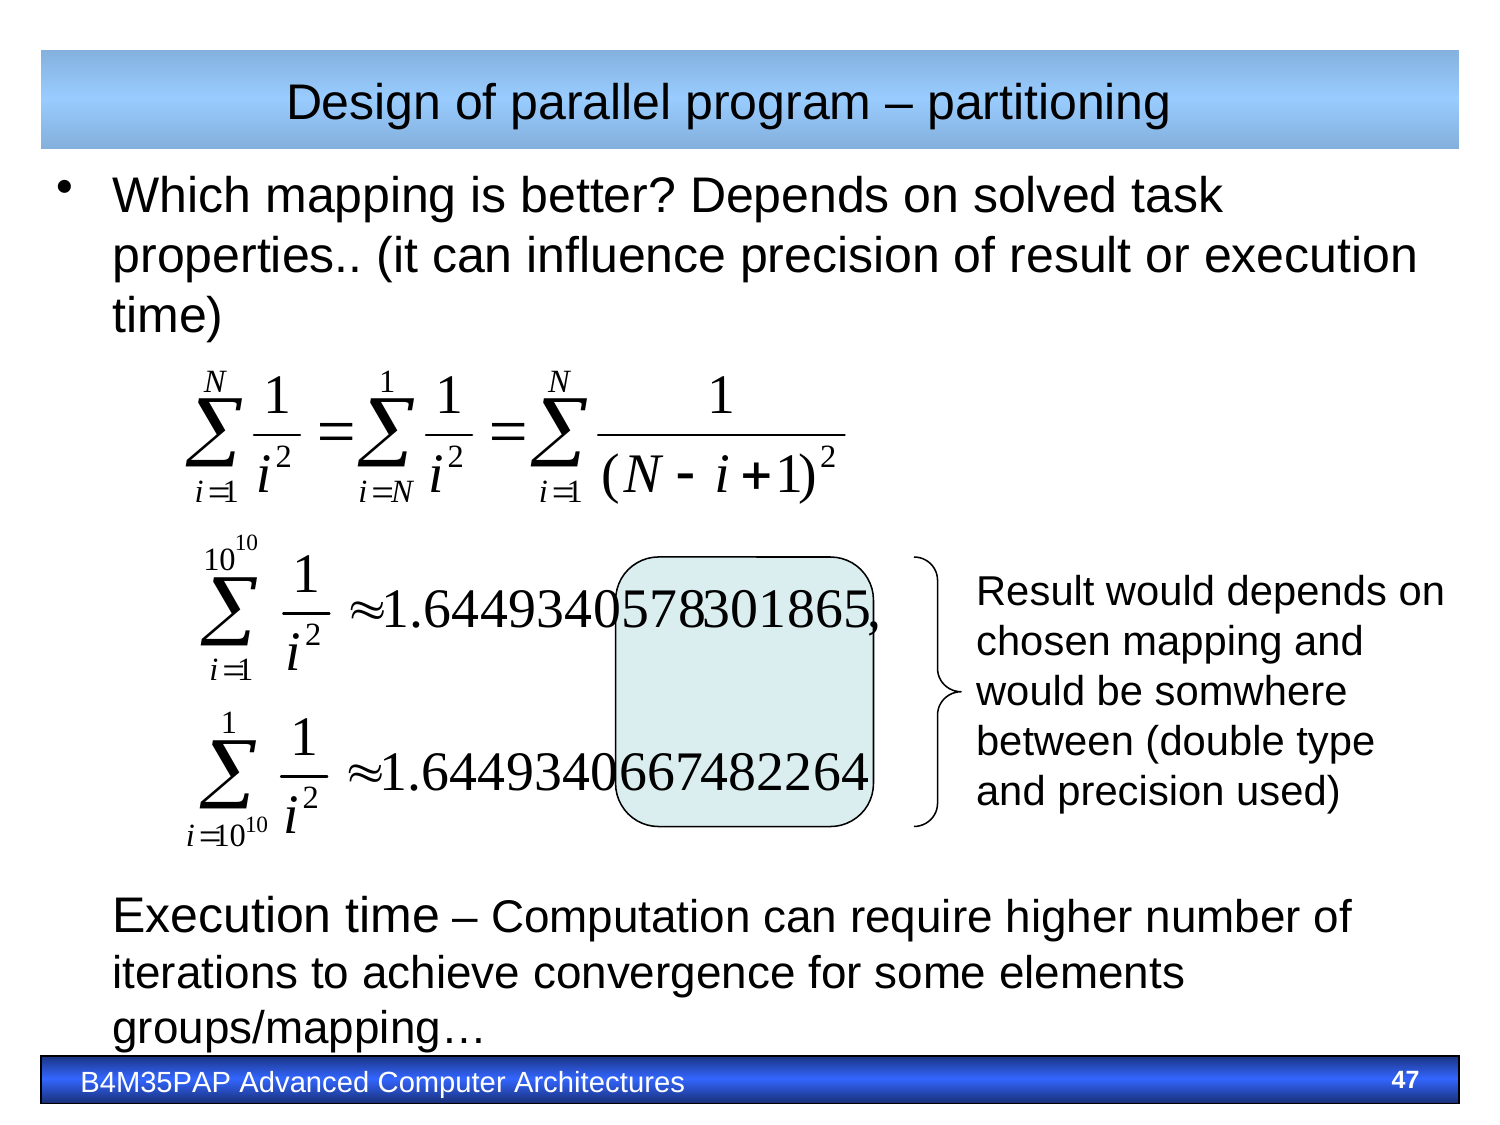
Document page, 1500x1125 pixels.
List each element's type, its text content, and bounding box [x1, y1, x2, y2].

chart [177, 357, 964, 860]
text_box Result would depends on chosen mapping and would be somwhere between (double type and precision used) [961, 556, 1465, 822]
list Which mapping is better? Depends on solved task properties.. (it can influence precision of result or execution time) Execution time – Computation can require higher number of iterations to achieve convergence for some elements groups/mapping… [41, 154, 1459, 982]
title Design of parallel program – partitioning [41, 50, 1459, 149]
